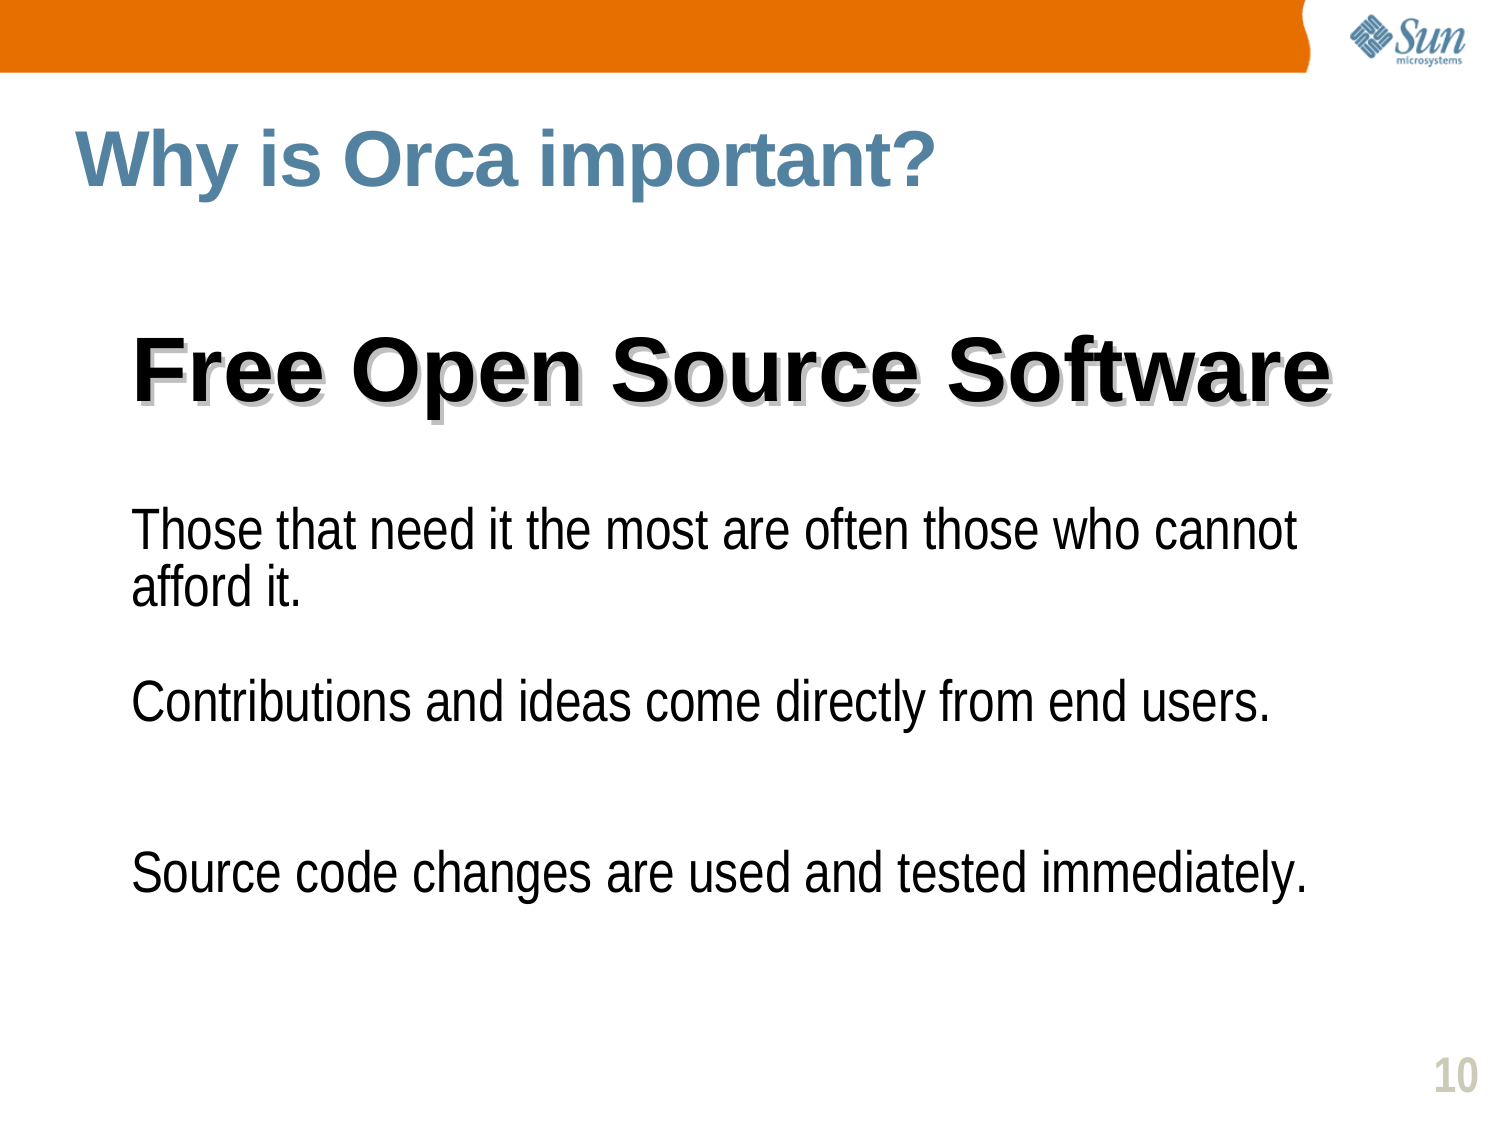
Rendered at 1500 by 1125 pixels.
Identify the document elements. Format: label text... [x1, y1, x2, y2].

text_box Contributions and ideas come directly from end users. [131, 675, 1391, 801]
subtitle Free Open Source Software [64, 216, 1402, 532]
picture [0, 0, 1500, 75]
text_box Those that need it the most are often those who cannot afford it. [131, 504, 1391, 630]
title Why is Orca important? [75, 122, 1438, 228]
text_box Source code changes are used and tested immediately. [131, 846, 1392, 973]
